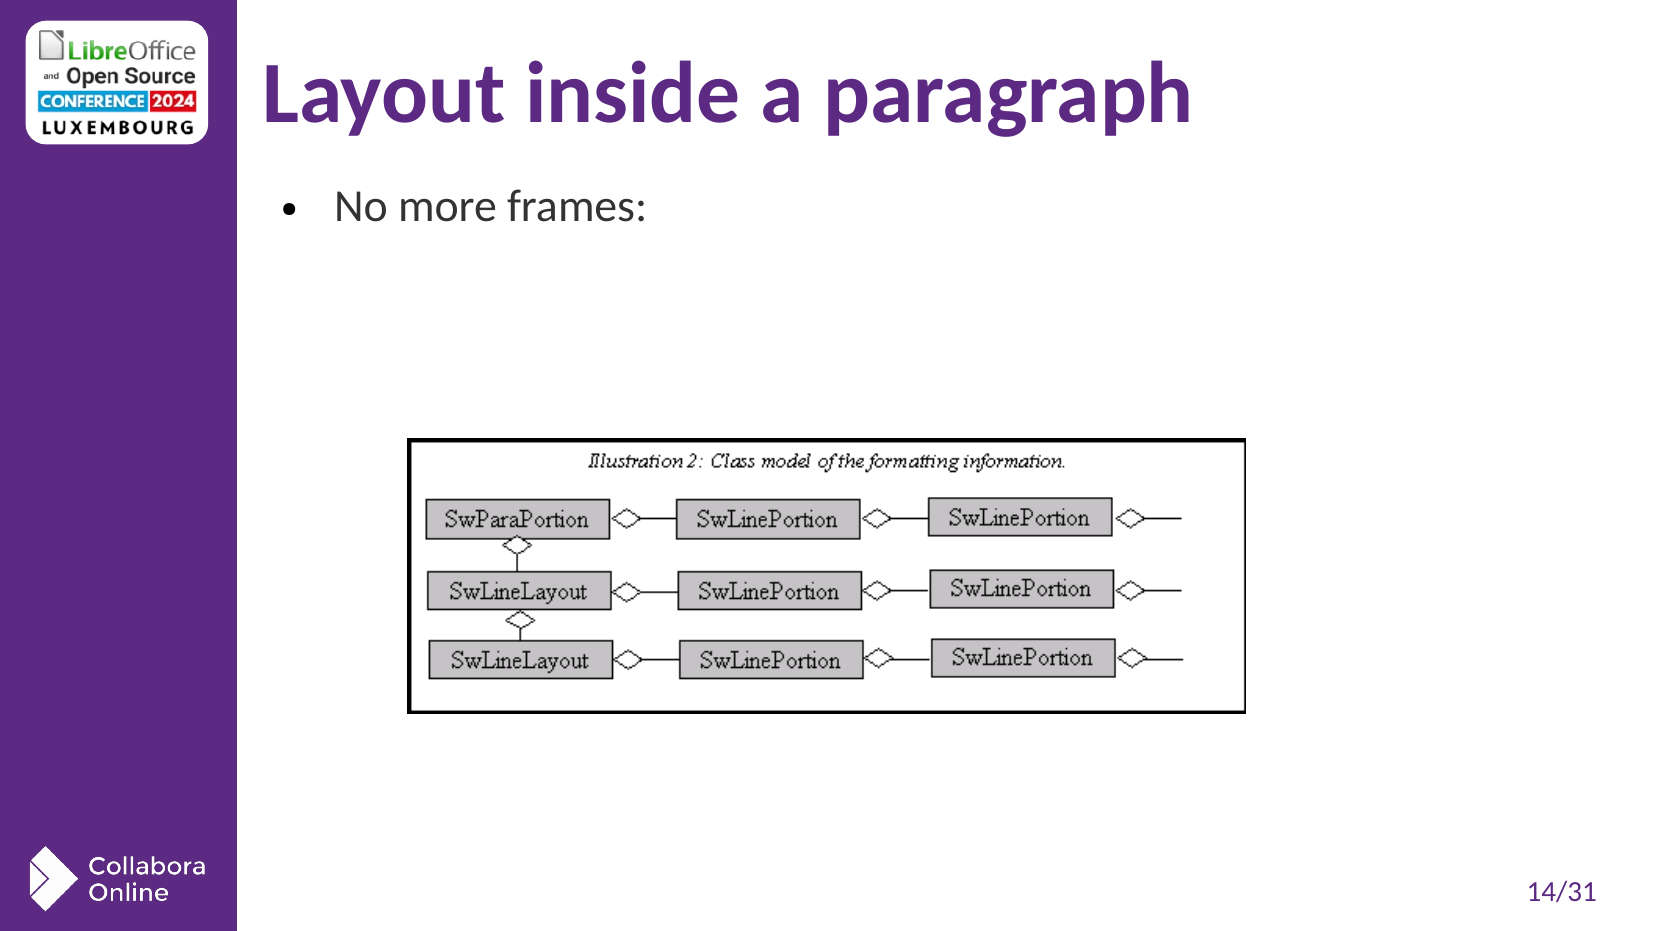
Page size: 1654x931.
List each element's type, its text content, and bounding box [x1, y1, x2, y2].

list No more frames: [263, 187, 1605, 856]
picture [25, 841, 209, 916]
title Layout inside a paragraph [262, 13, 1644, 145]
picture [34, 26, 200, 139]
picture [407, 438, 1246, 714]
